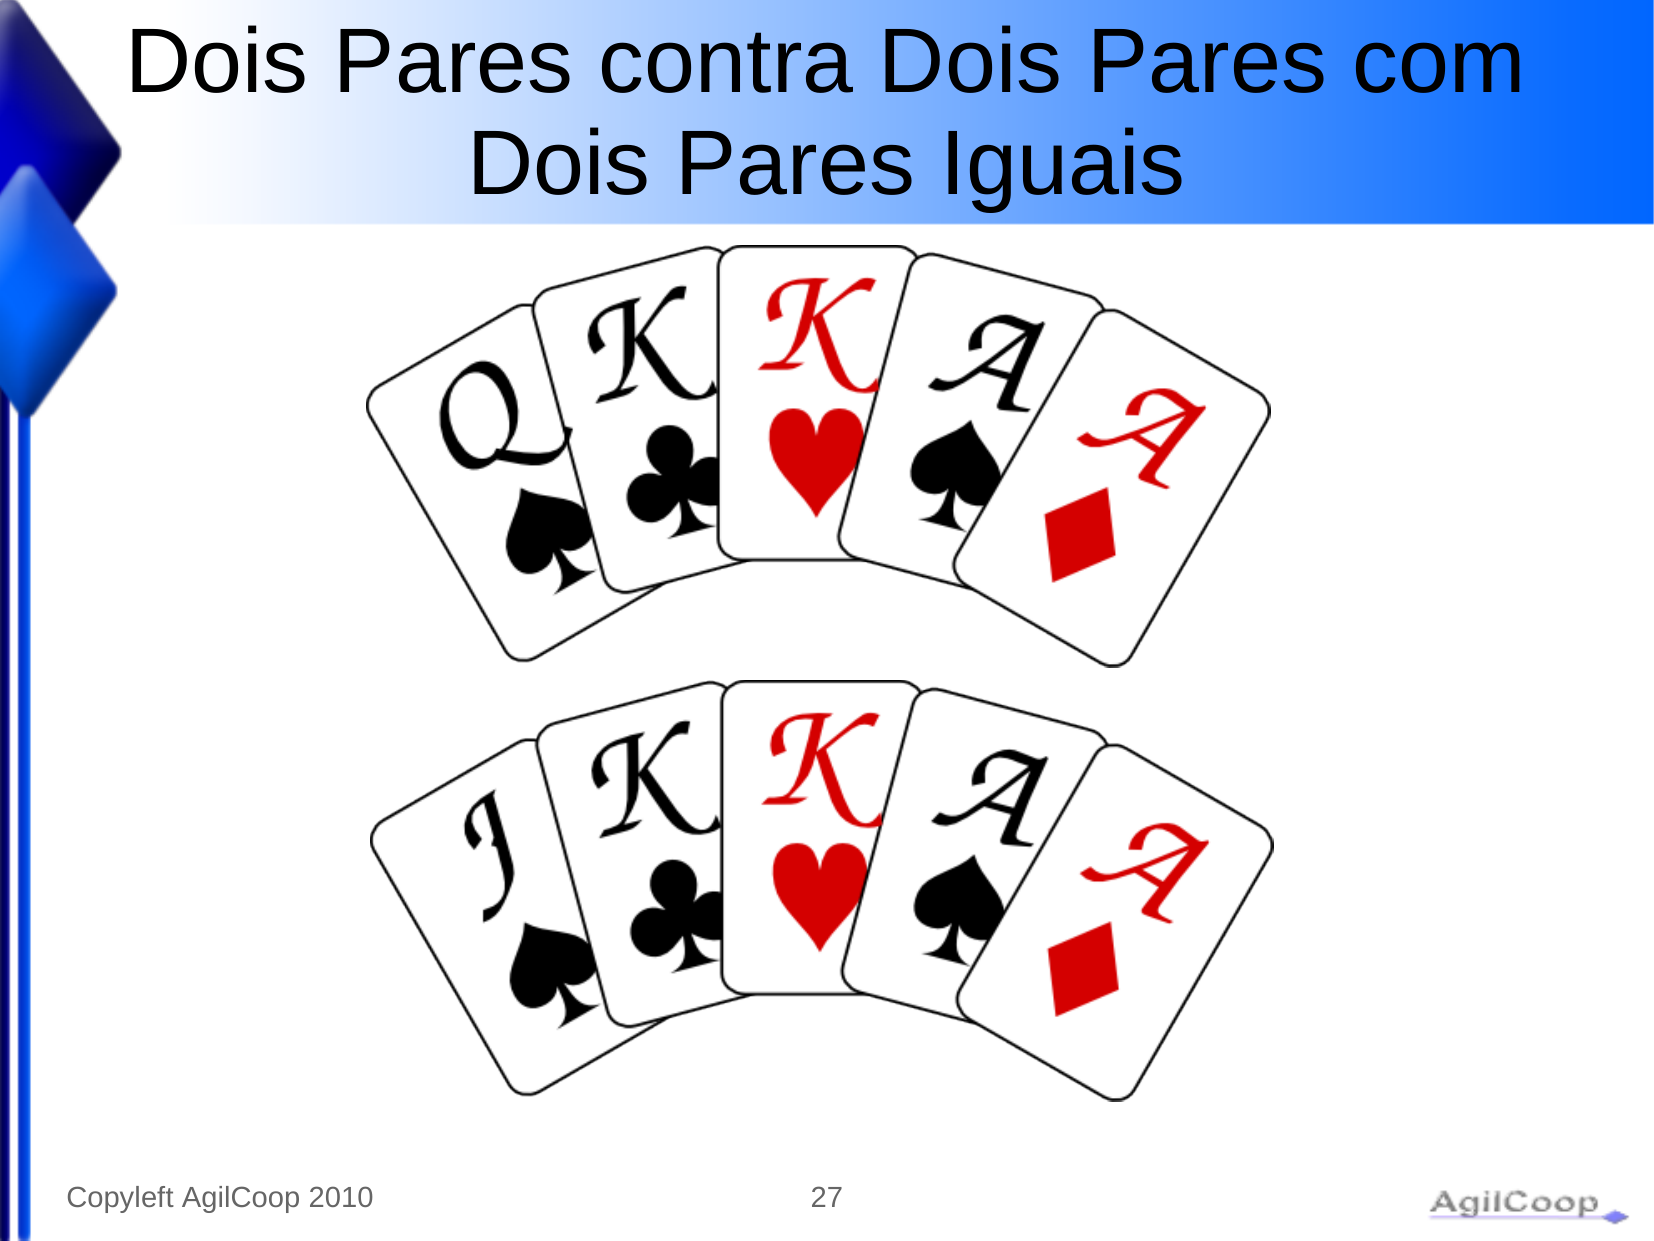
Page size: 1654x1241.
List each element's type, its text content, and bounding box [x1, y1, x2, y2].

title Dois Pares contra Dois Pares com Dois Pares Iguais [82, 6, 1571, 218]
picture [0, 0, 1654, 1241]
